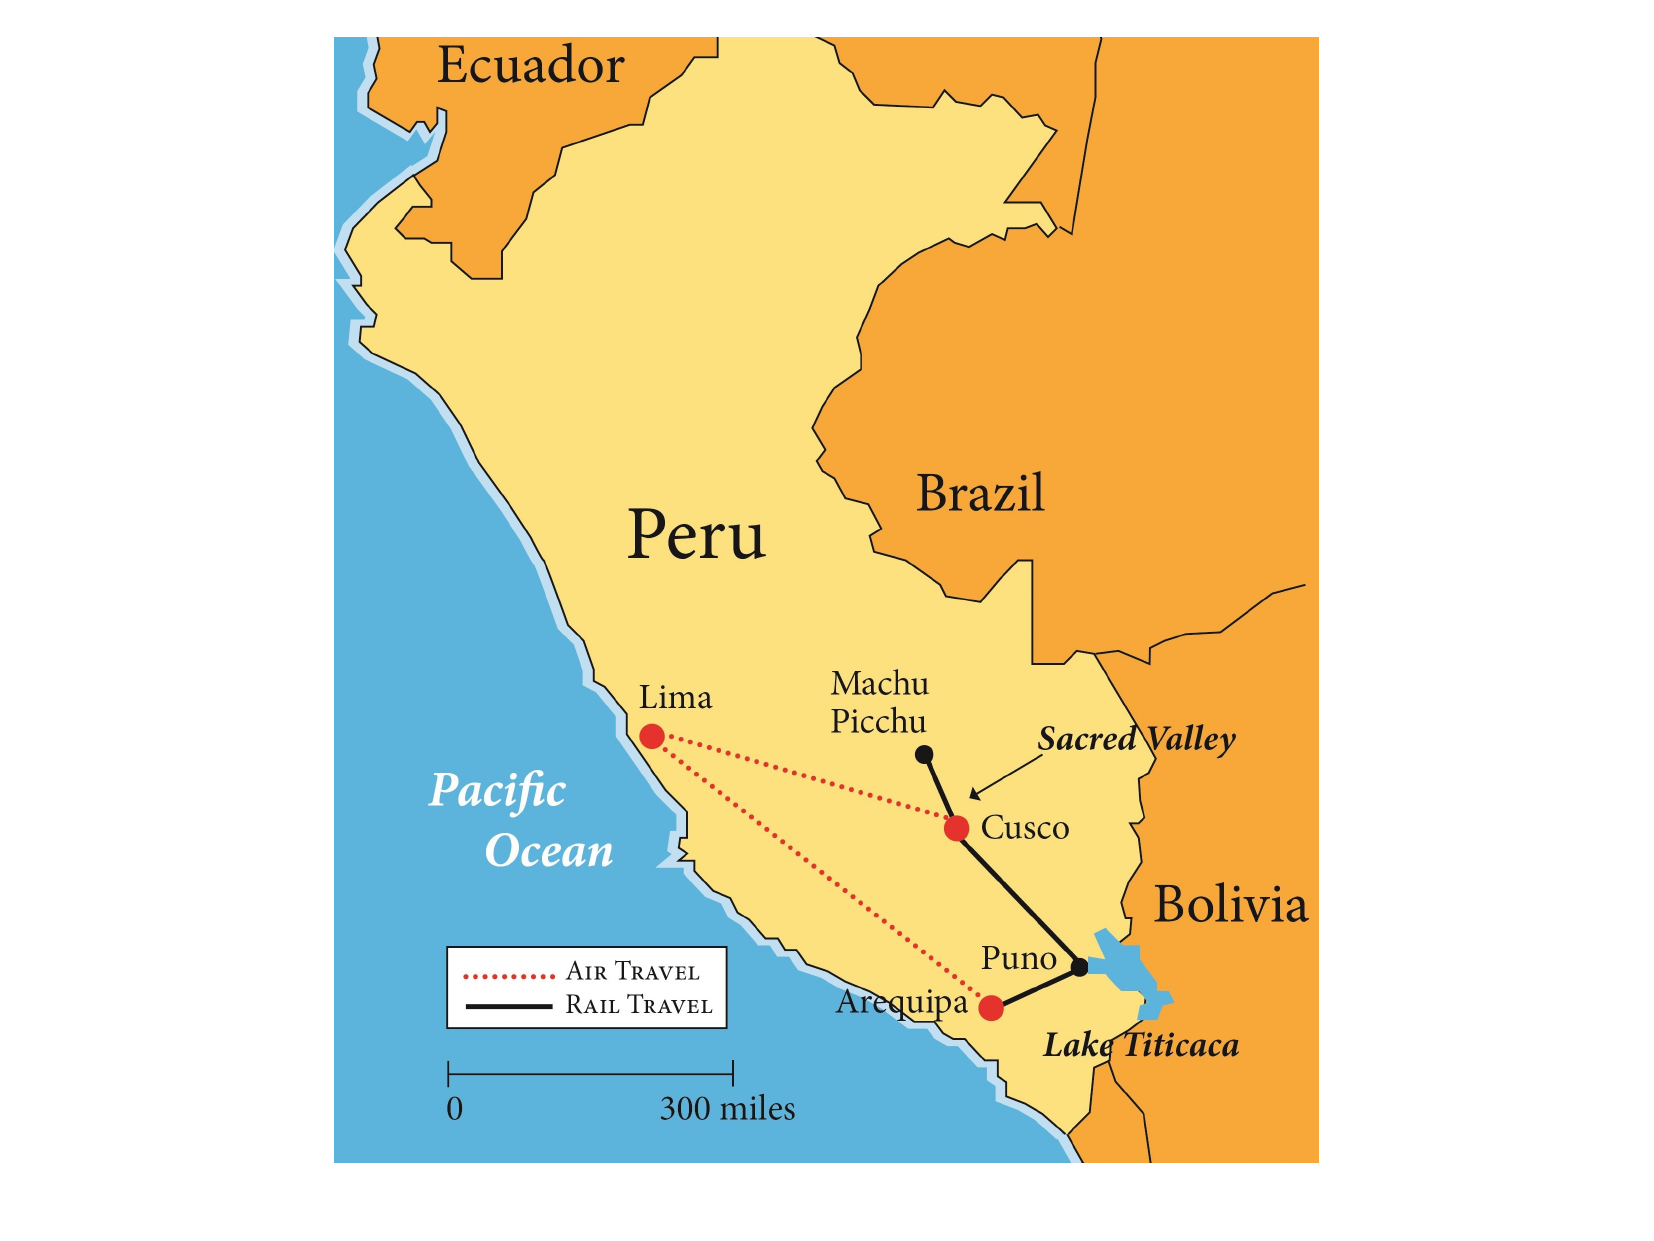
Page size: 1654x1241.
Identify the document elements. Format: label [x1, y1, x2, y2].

picture [334, 37, 1319, 1163]
